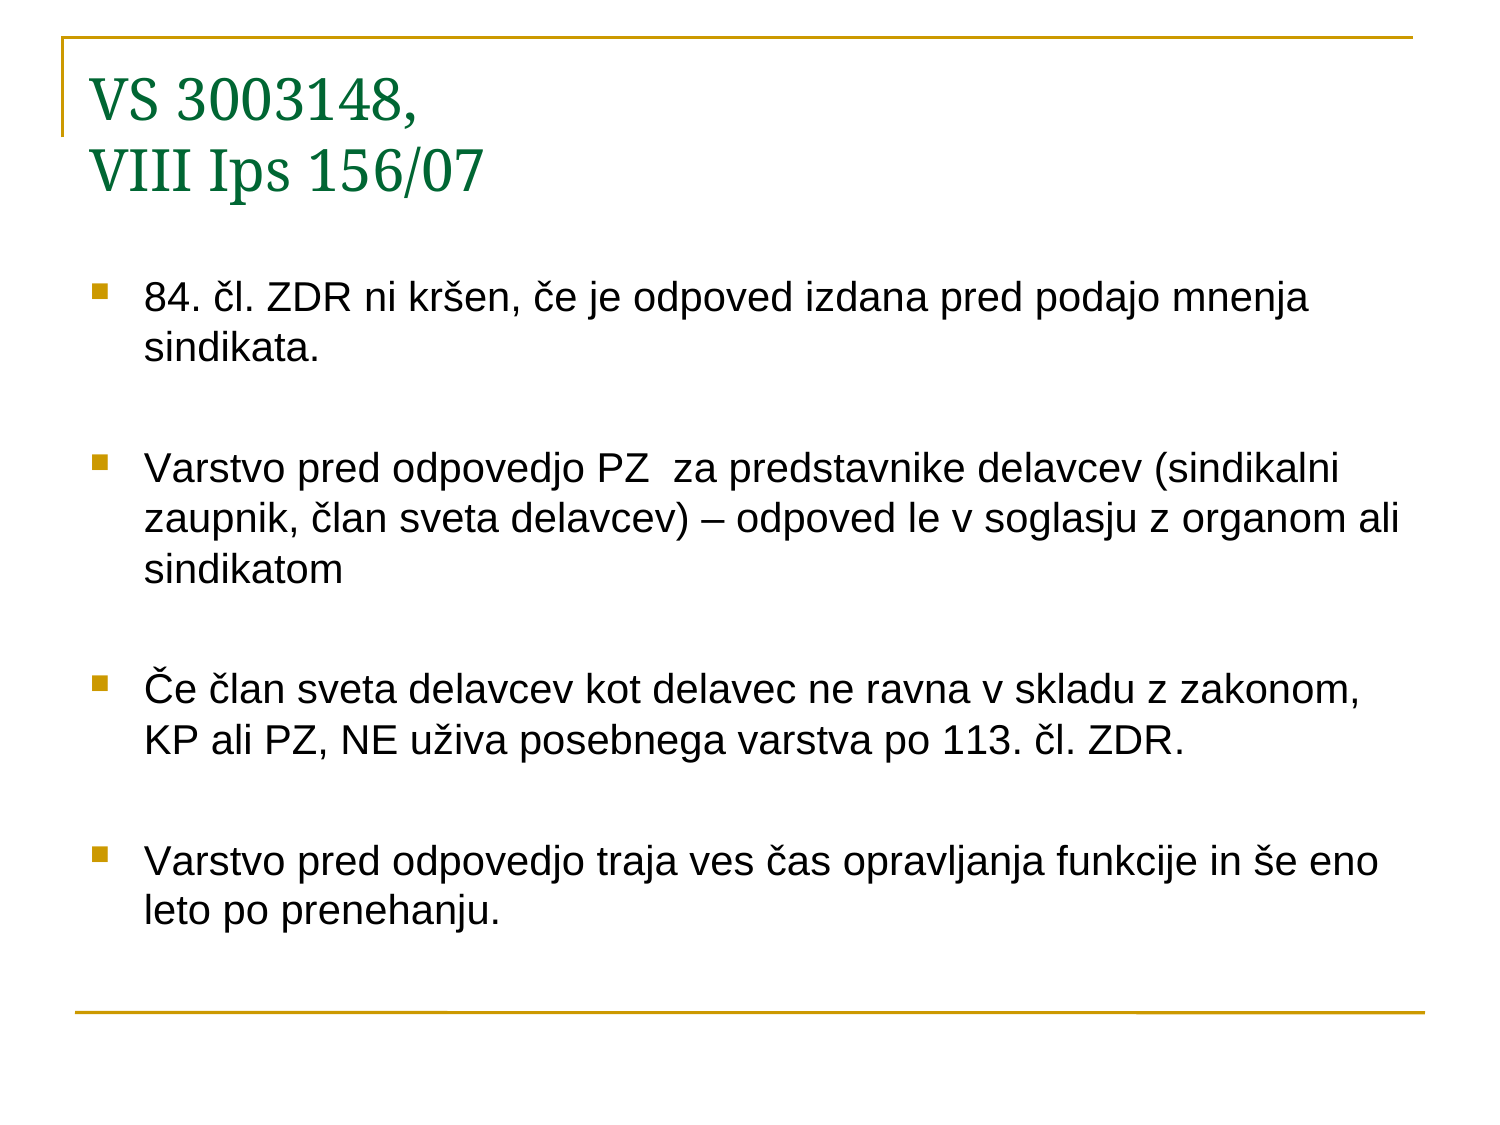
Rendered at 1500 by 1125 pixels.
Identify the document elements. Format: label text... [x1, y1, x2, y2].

title VS 3003148, VIII Ips 156/07 [75, 45, 1426, 233]
list 84. čl. ZDR ni kršen, če je odpoved izdana pred podajo mnenja sindikata. Varstvo pred odpovedjo PZ za predstavnike delavcev (sindikalni zaupnik, član sveta delavcev) – odpoved le v soglasju z organom ali sindikatom Če član sveta delavcev kot delavec ne ravna v skladu z zakonom, KP ali PZ, NE uživa posebnega varstva po 113. čl. ZDR. Varstvo pred odpovedjo traja ves čas opravljanja funkcije in še eno leto po prenehanju. [75, 262, 1426, 1006]
